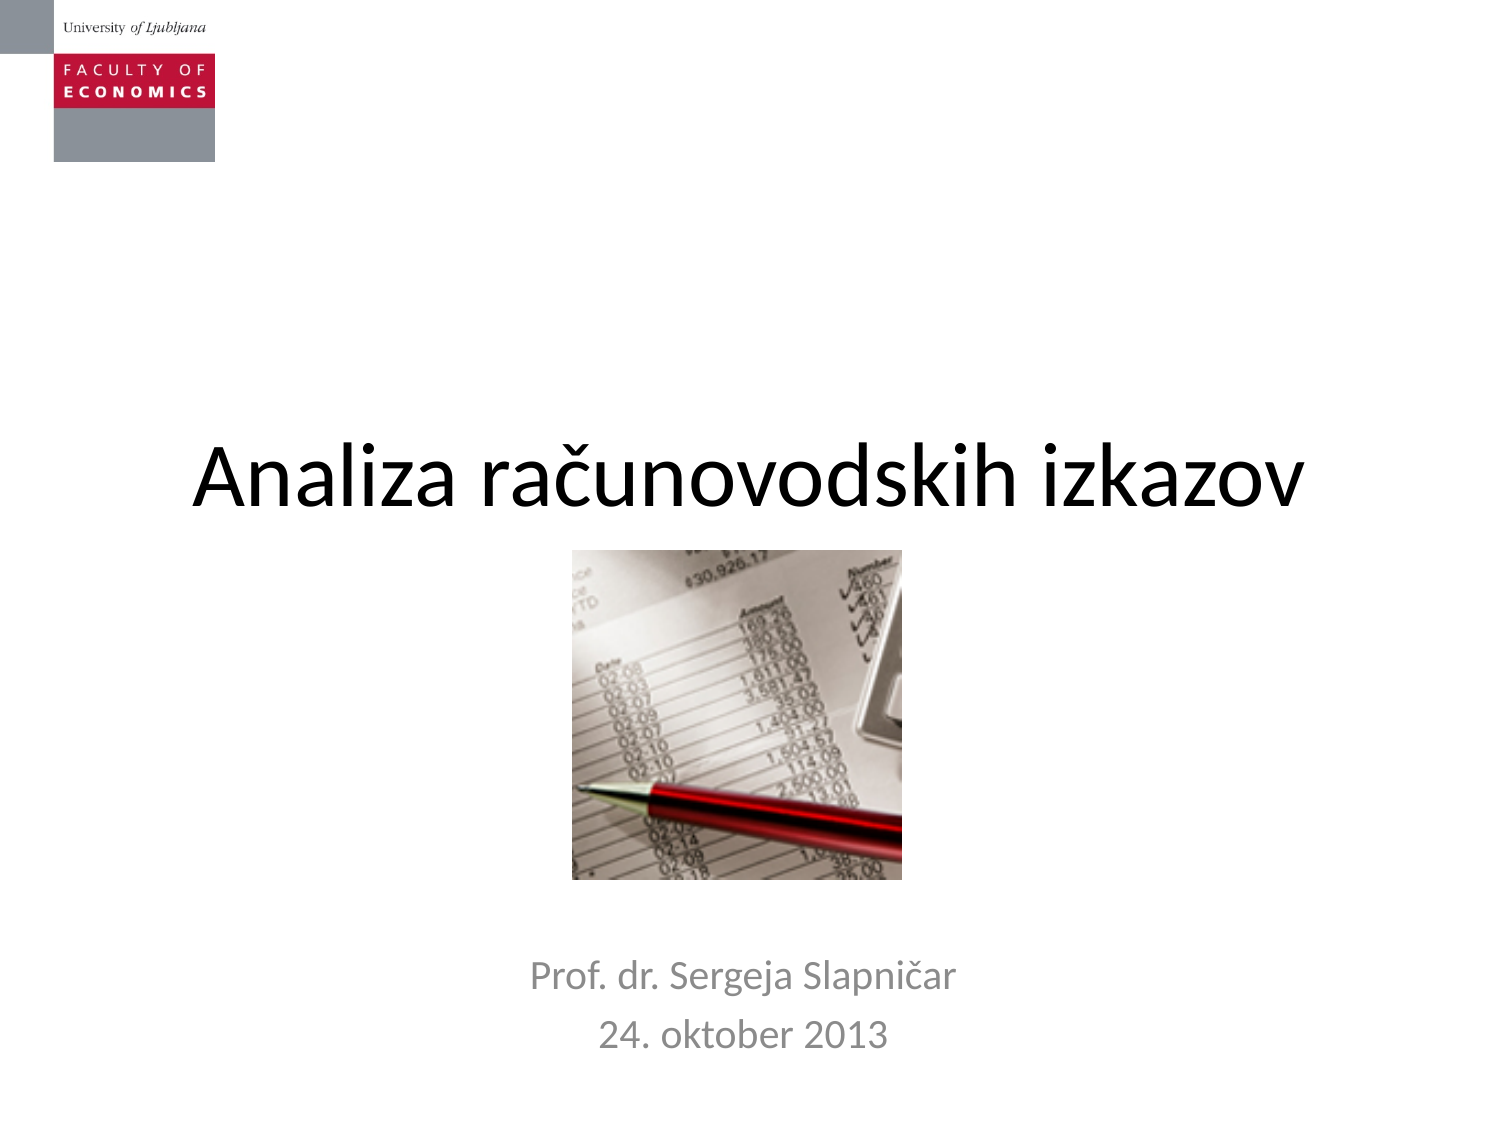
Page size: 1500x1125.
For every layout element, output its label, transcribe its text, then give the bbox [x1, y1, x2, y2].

picture [0, 0, 215, 162]
title Analiza računovodskih izkazov [112, 349, 1388, 591]
picture [572, 550, 902, 880]
subtitle Prof. dr. Sergeja Slapničar 24. oktober 2013 [218, 940, 1269, 1087]
